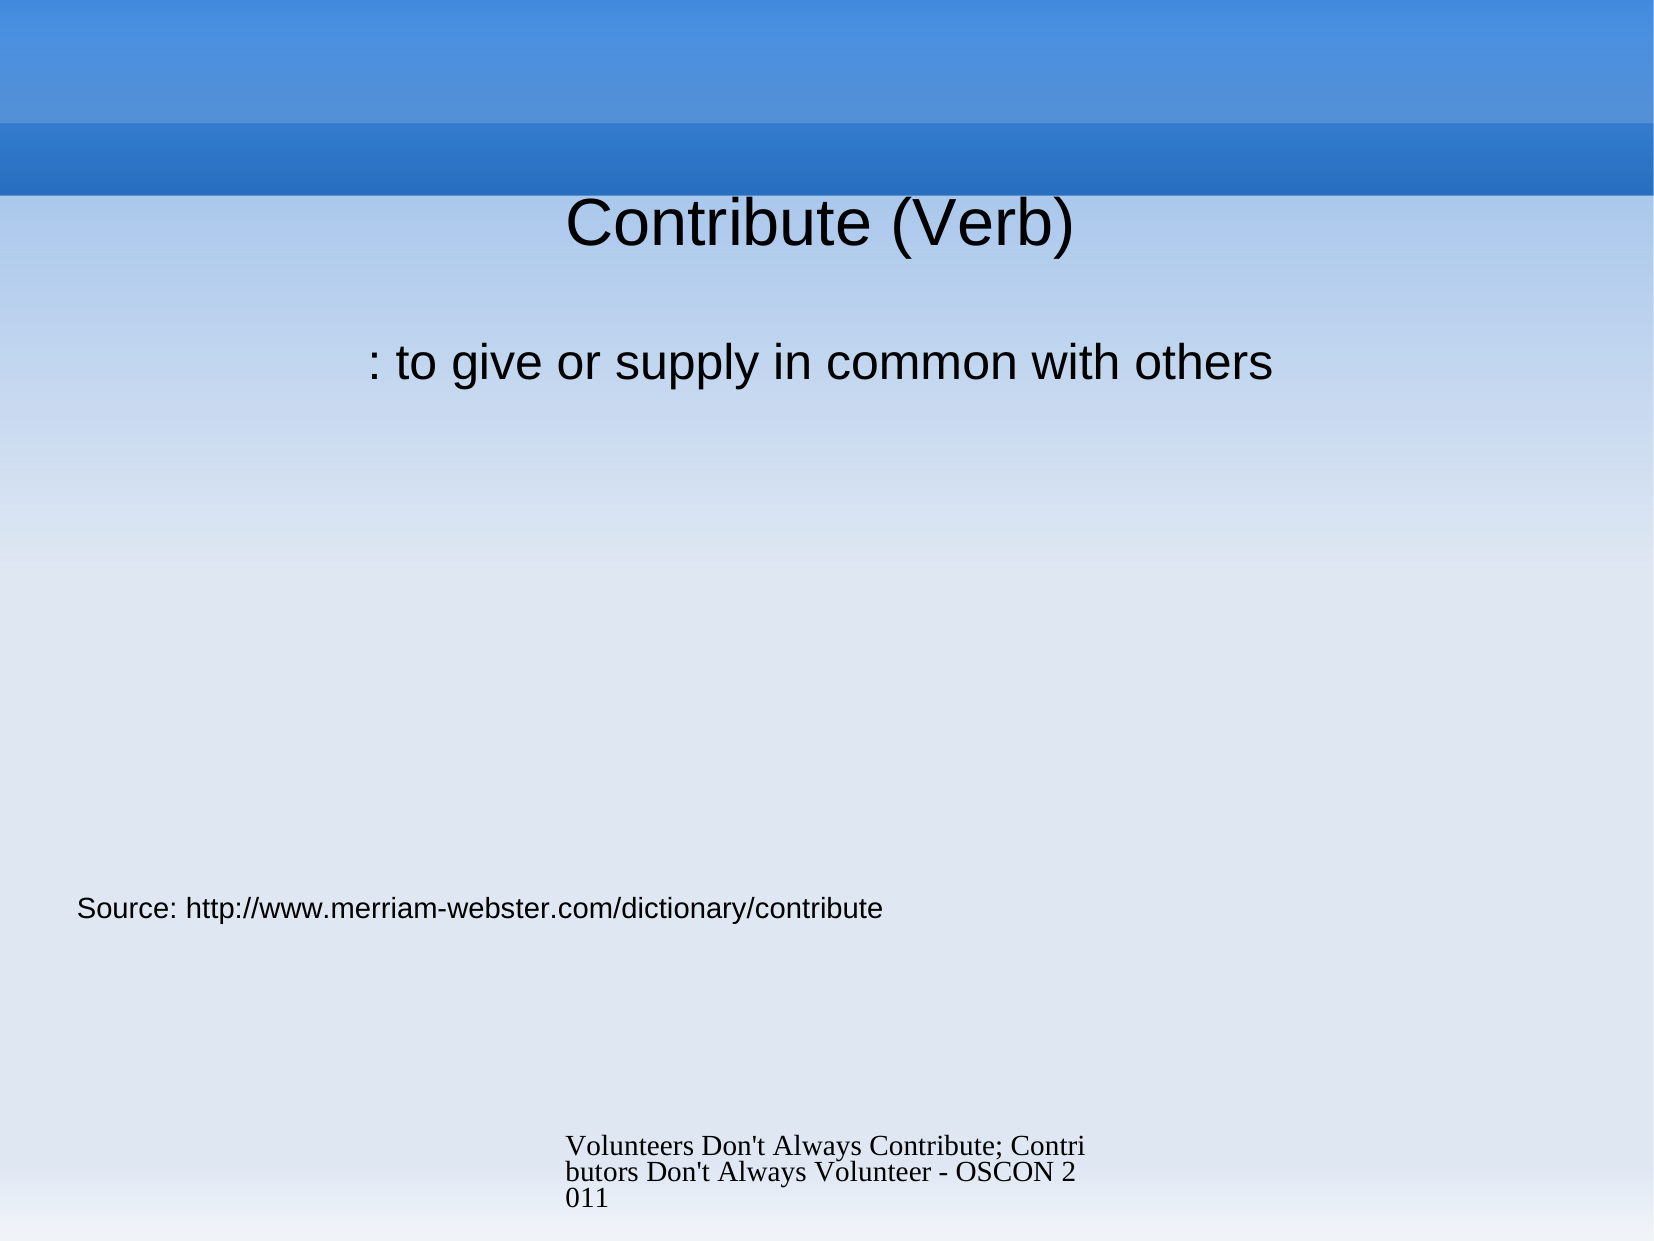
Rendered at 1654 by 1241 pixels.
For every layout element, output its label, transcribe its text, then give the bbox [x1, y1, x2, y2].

picture [0, 0, 1654, 1241]
subtitle Contribute (Verb) : to give or supply in common with others Source: http://www.merriam-webster.com/dictionary/contribute [76, 0, 1565, 1109]
